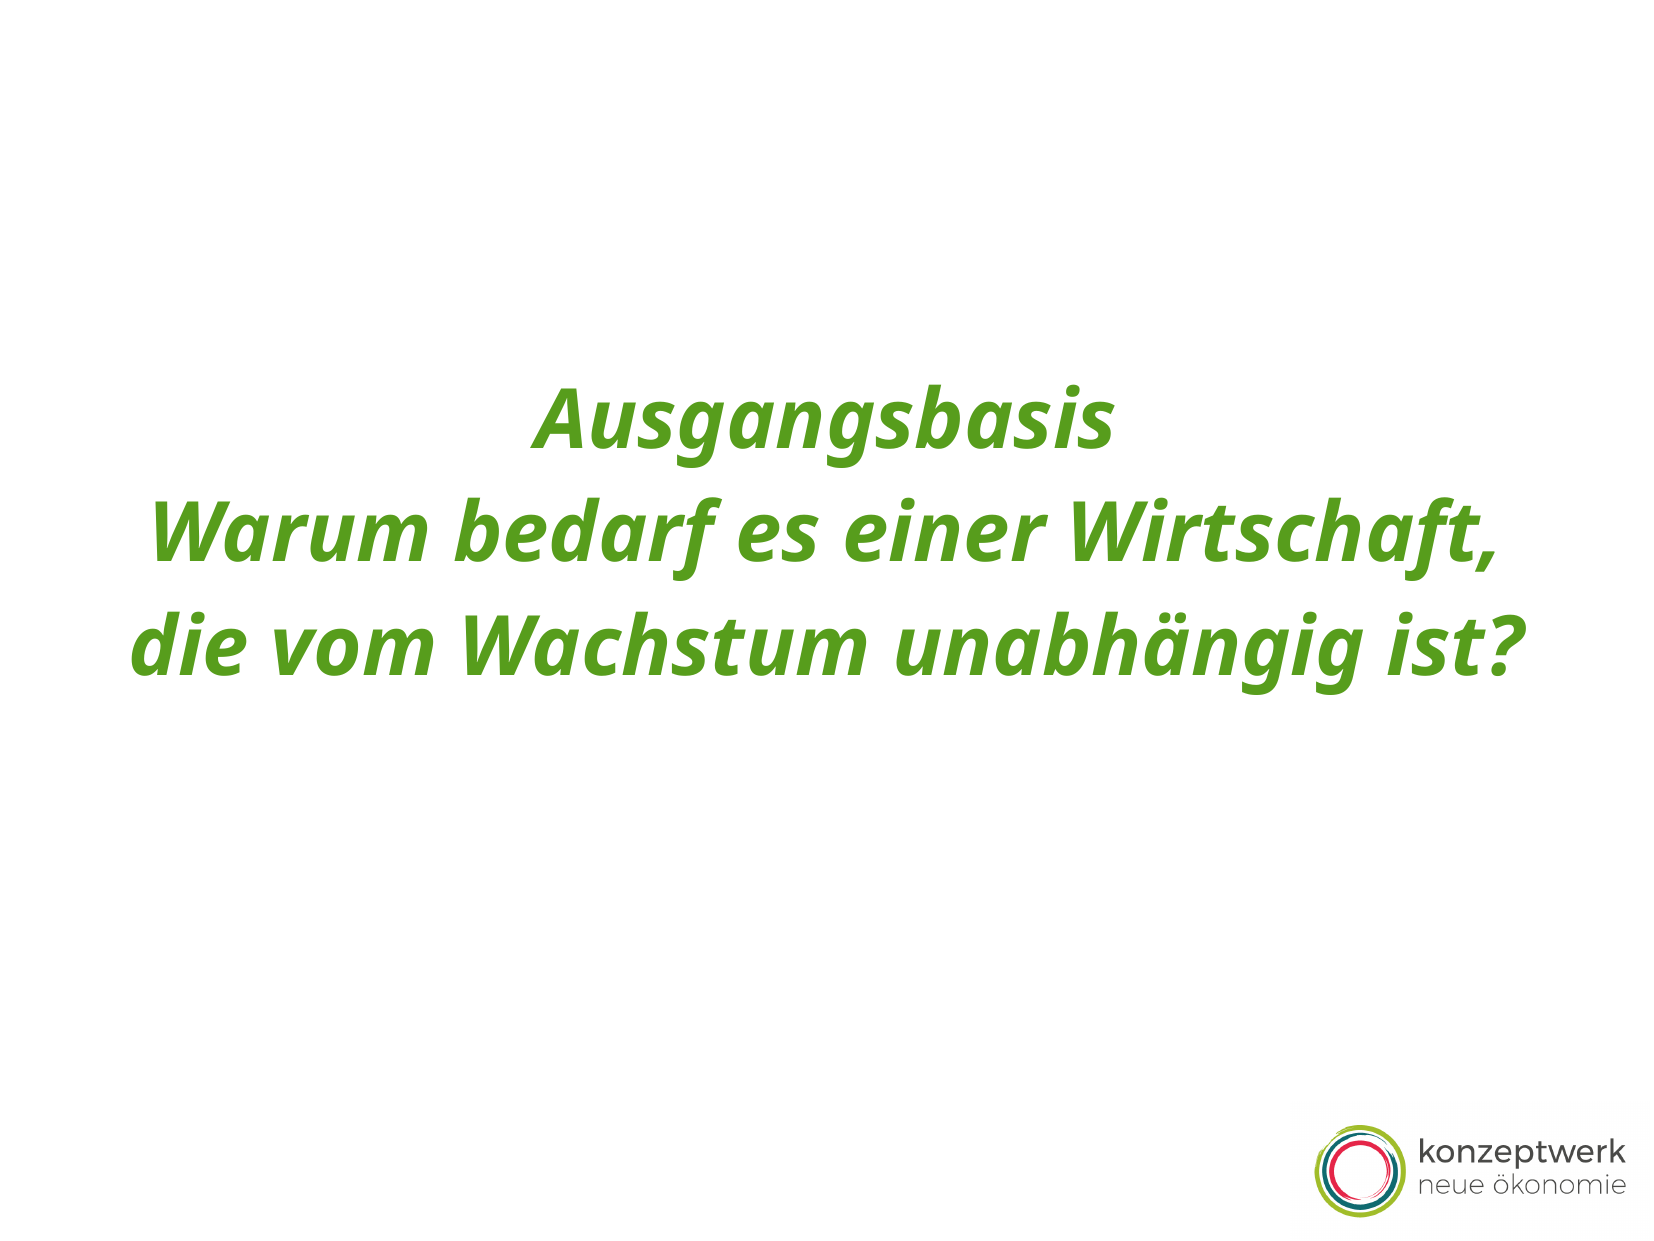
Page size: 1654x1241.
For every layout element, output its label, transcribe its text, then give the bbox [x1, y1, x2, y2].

subtitle Ausgangsbasis Warum bedarf es einer Wirtschaft, die vom Wachstum unabhängig ist? [82, 49, 1571, 1010]
picture [1290, 1101, 1650, 1241]
